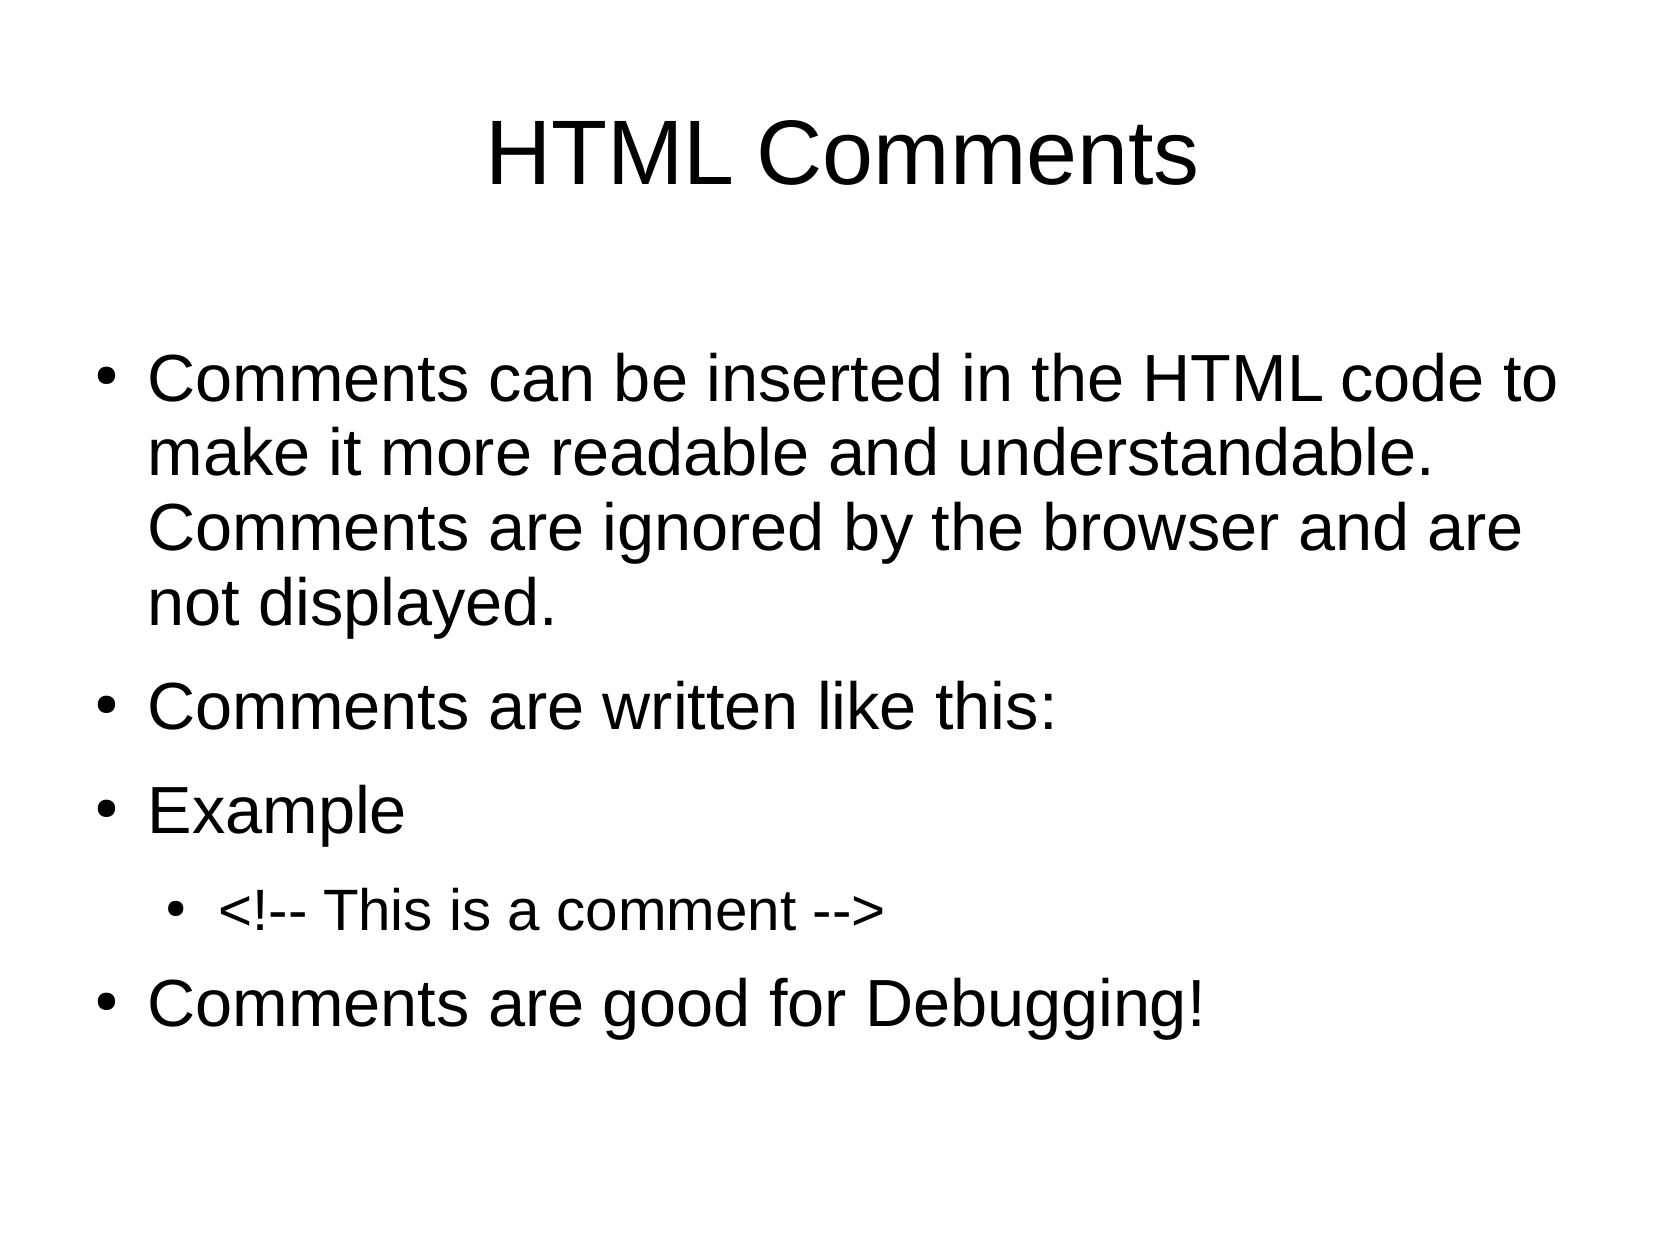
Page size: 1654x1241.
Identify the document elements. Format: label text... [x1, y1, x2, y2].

list Comments can be inserted in the HTML code to make it more readable and understandable. Comments are ignored by the browser and are not displayed. Comments are written like this: Example <!-- This is a comment --> Comments are good for Debugging! [76, 236, 1565, 1211]
title HTML Comments [82, 56, 1571, 250]
